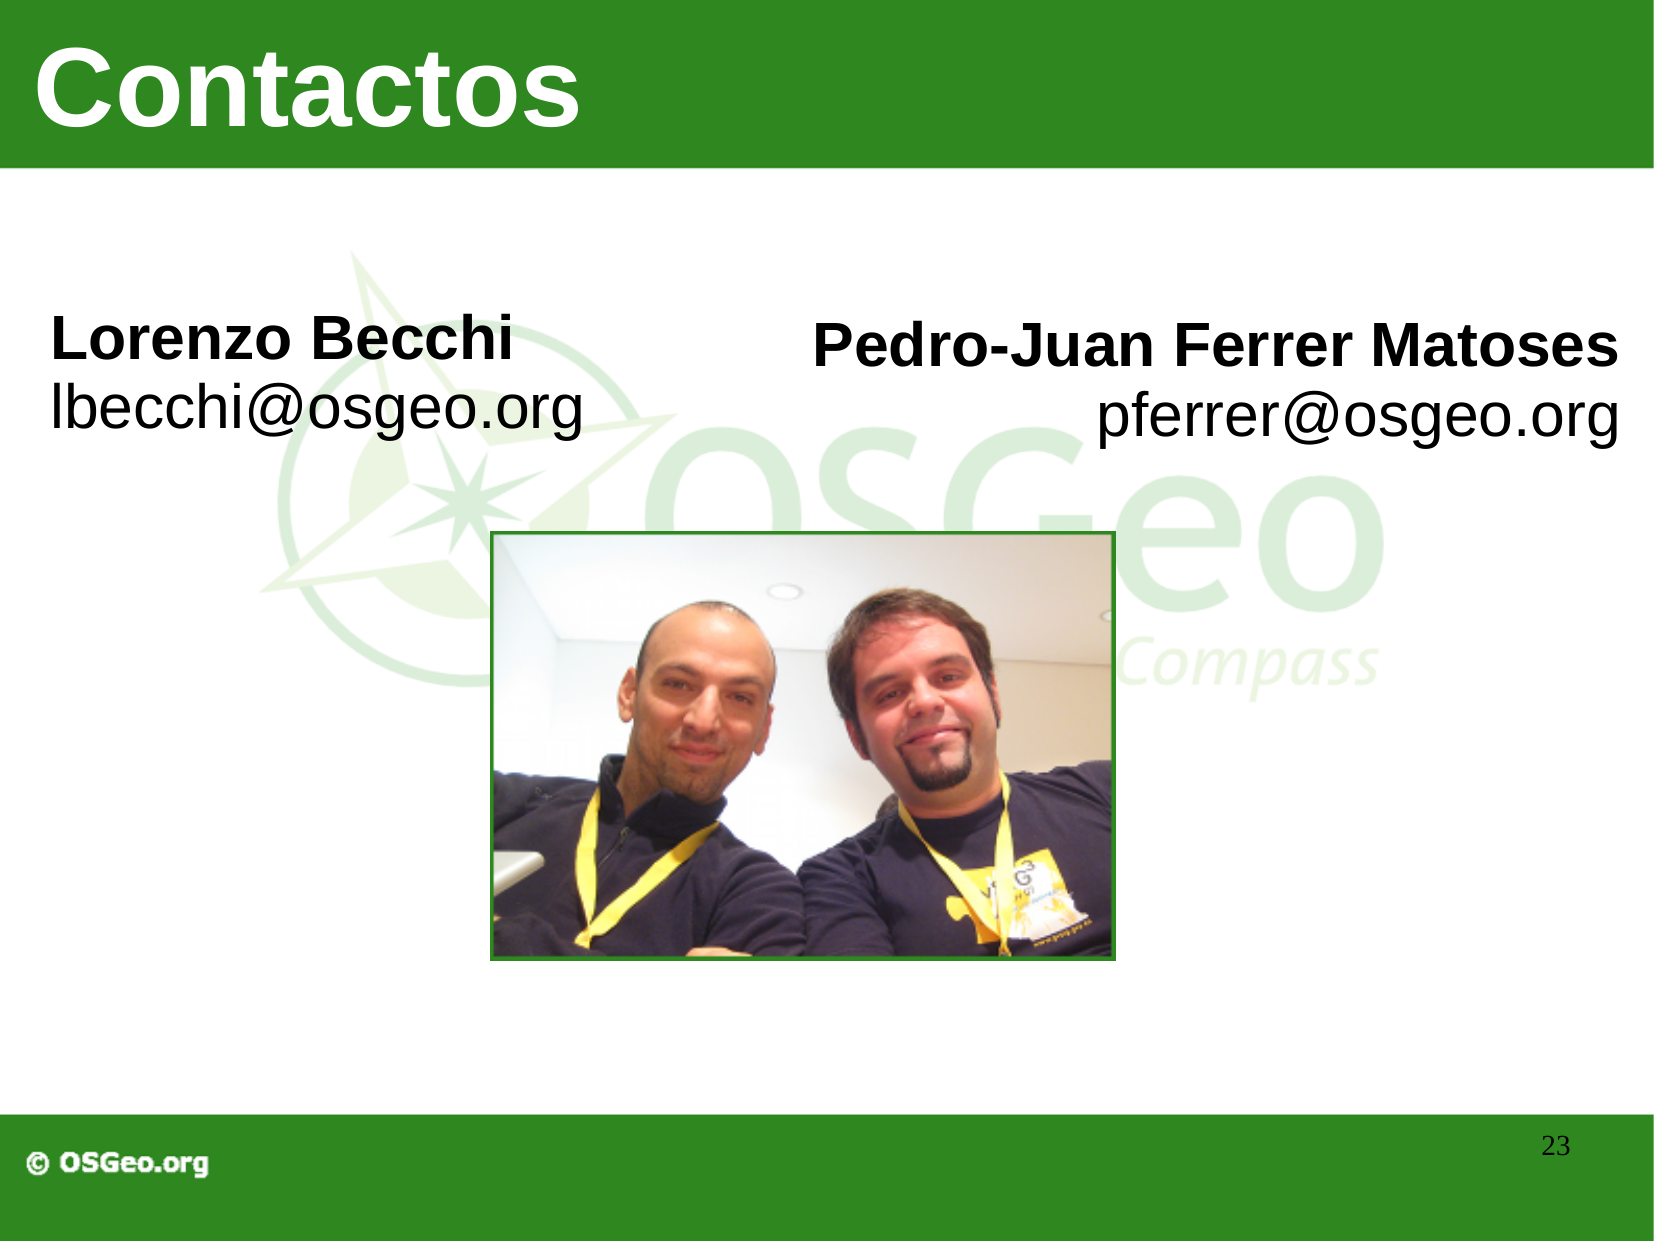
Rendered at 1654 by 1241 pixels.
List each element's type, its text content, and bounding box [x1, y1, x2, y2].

text_box Lorenzo Becchi lbecchi@osgeo.org [35, 295, 715, 508]
text_box Pedro-Juan Ferrer Matoses pferrer@osgeo.org [608, 302, 1637, 490]
picture [0, 0, 1654, 1241]
text_box Contactos [18, 17, 599, 178]
